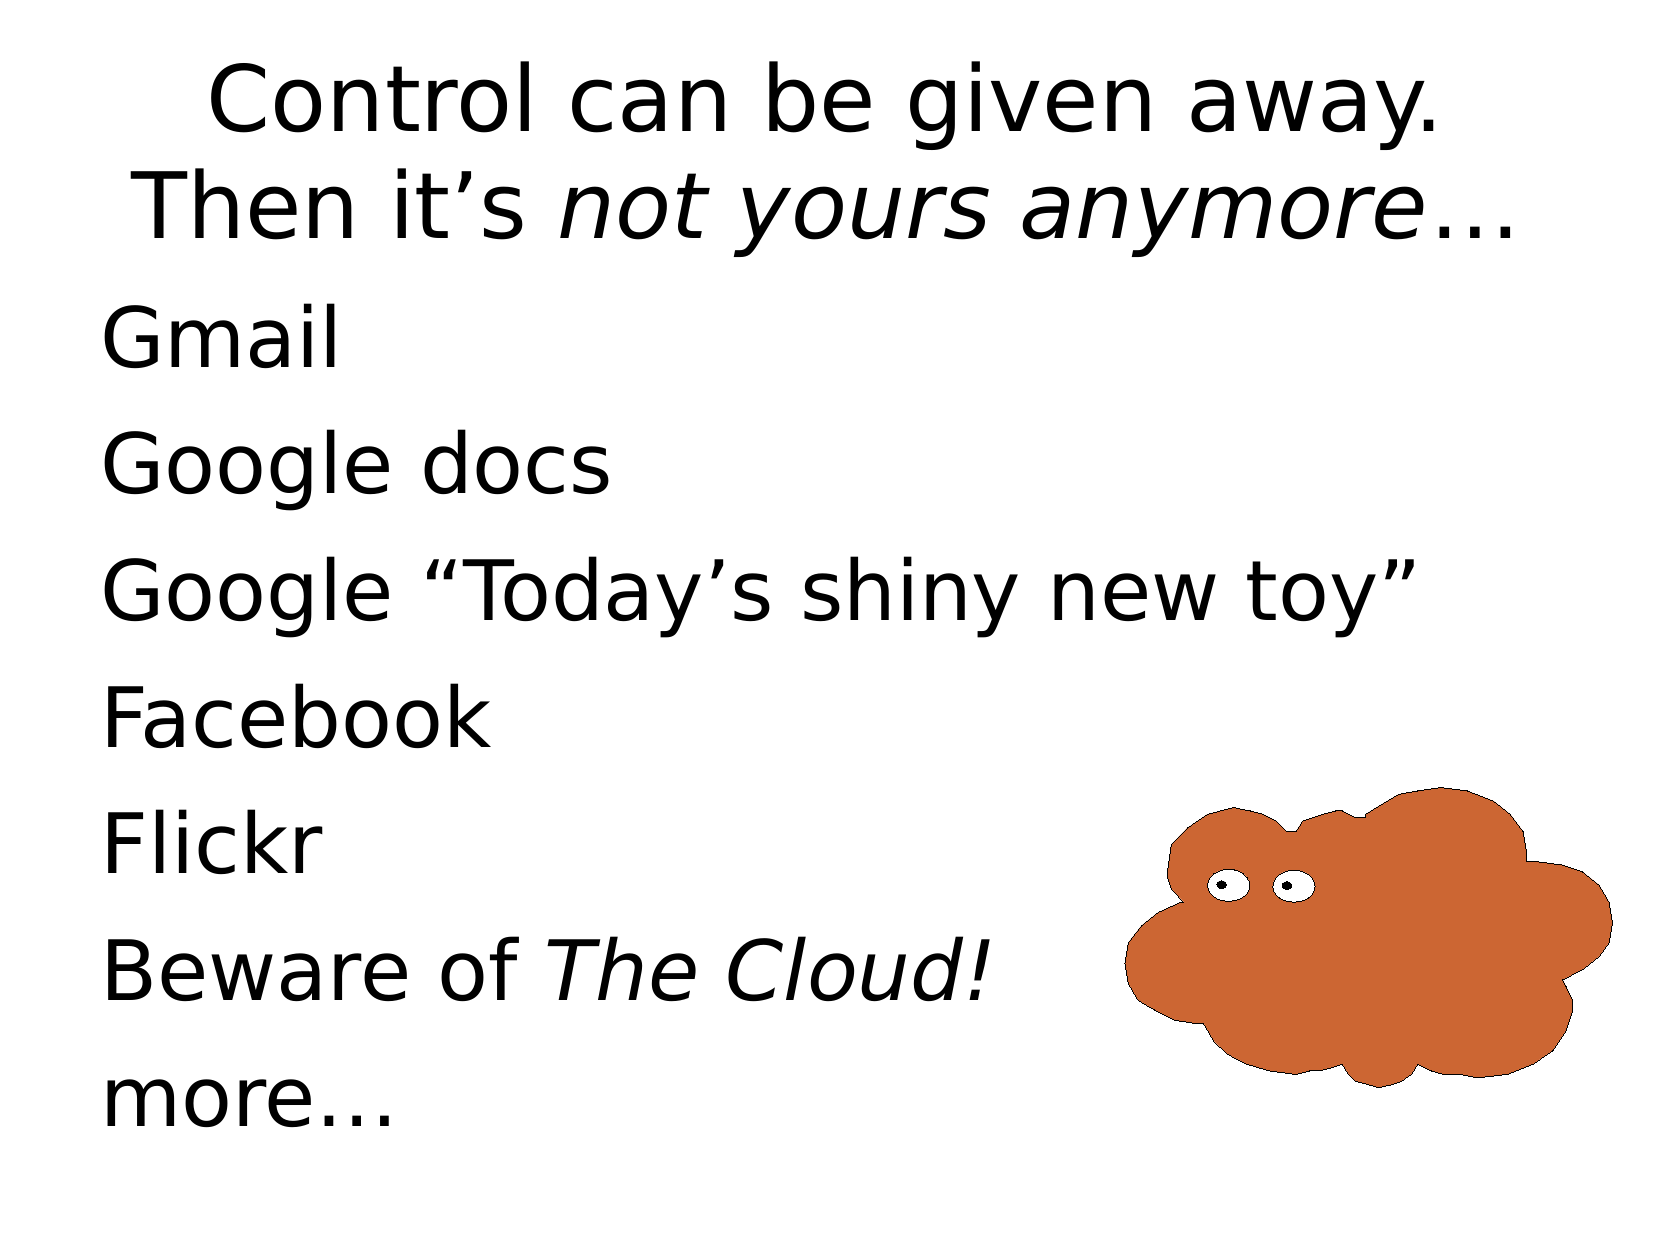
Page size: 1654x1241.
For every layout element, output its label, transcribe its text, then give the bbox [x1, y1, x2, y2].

text_box [1124, 787, 1613, 1088]
title Control can be given away. Then it’s not yours anymore… [82, 45, 1571, 261]
list Gmail Google docs Google “Today’s shiny new toy” Facebook Flickr Beware of The Cloud! more… [82, 290, 1571, 1147]
